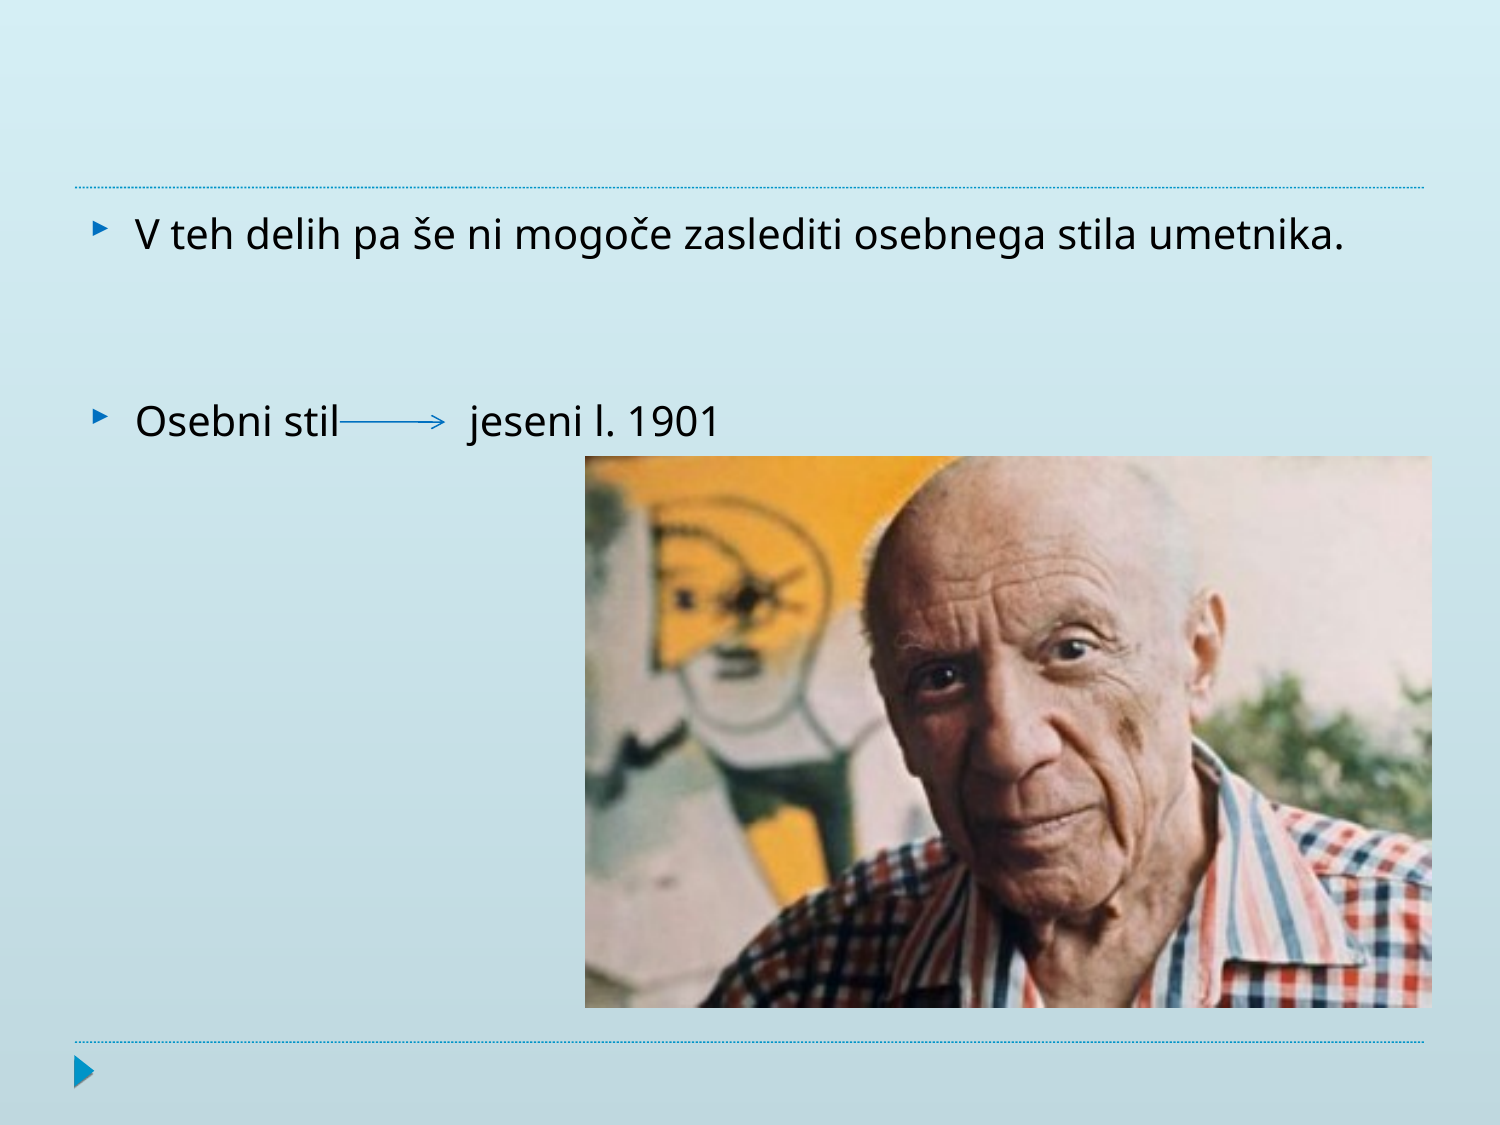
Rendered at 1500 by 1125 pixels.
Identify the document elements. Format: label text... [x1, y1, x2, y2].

list V teh delih pa še ni mogoče zaslediti osebnega stila umetnika. Osebni stil jeseni l. 1901 [75, 200, 1425, 1010]
picture [585, 456, 1432, 1008]
